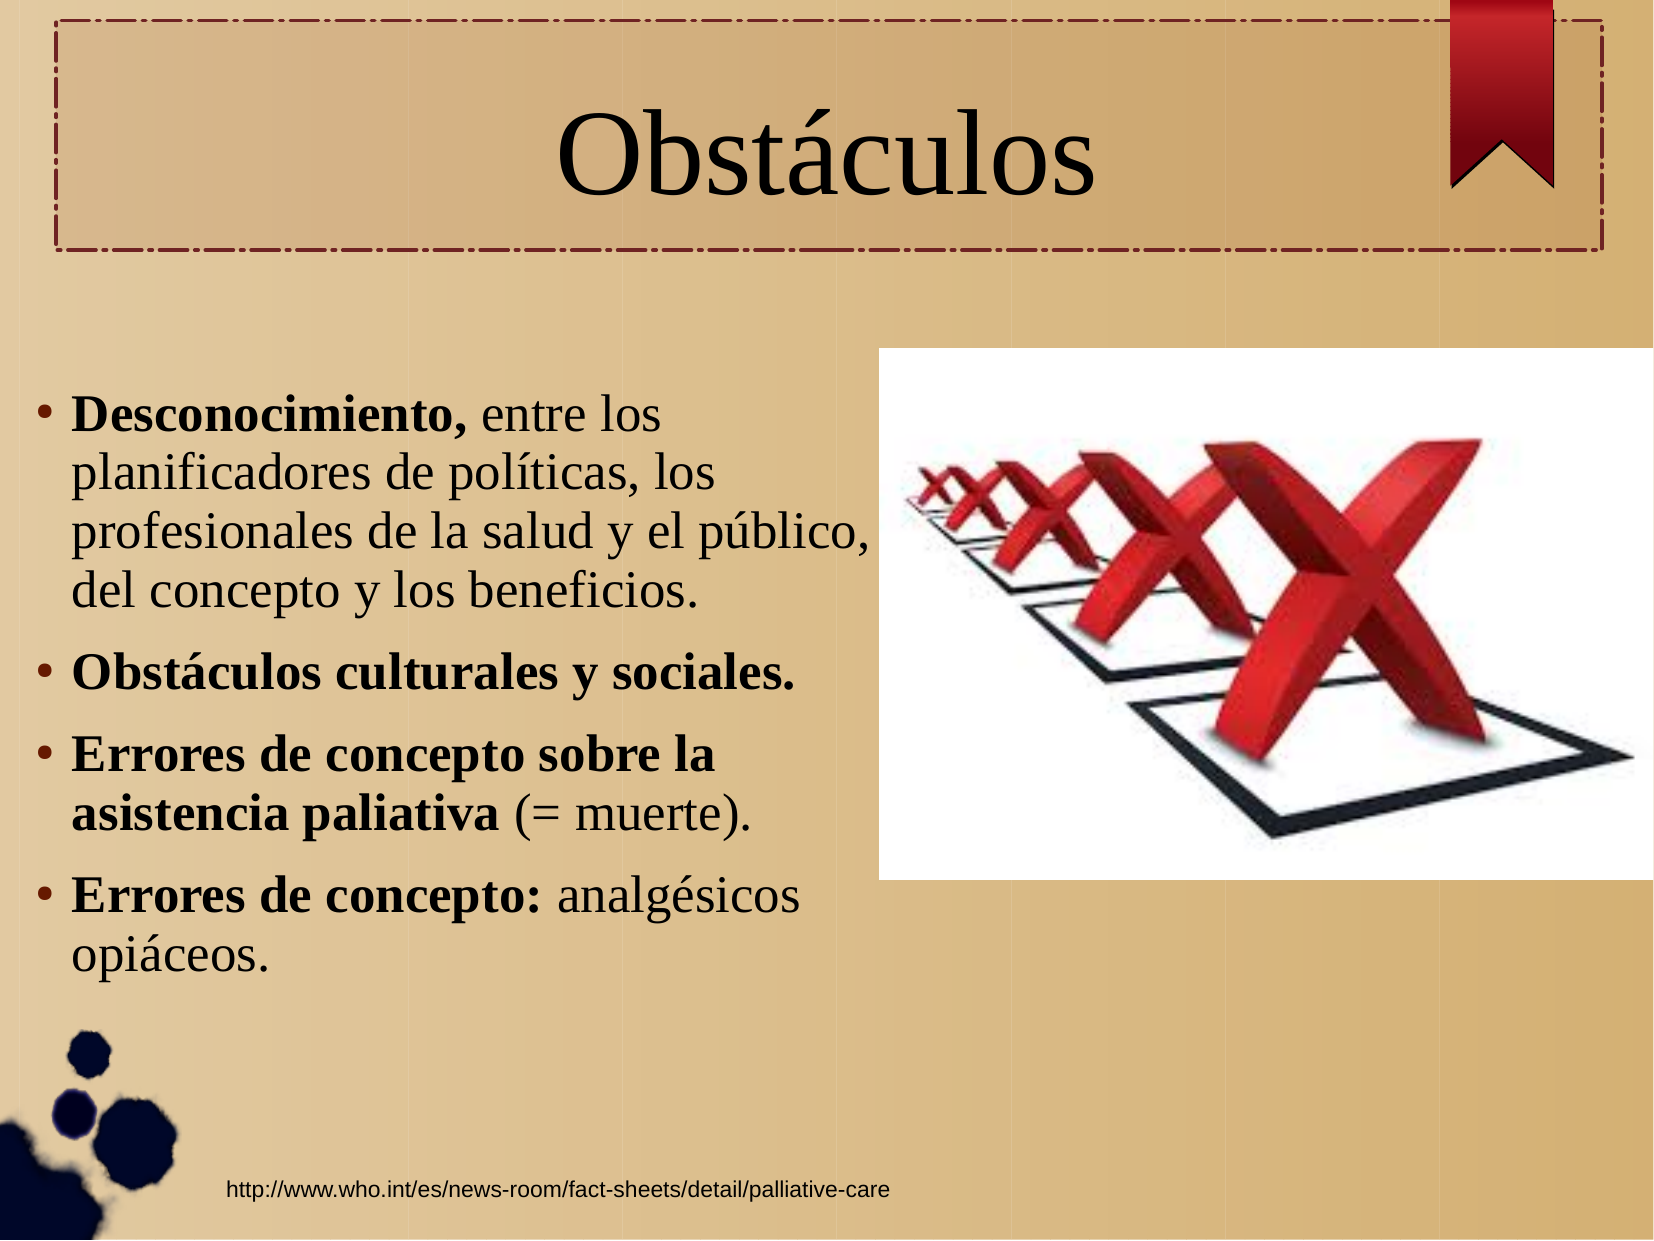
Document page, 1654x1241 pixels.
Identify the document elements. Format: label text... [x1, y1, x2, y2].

title Obstáculos [82, 49, 1571, 257]
text_box http://www.who.int/es/news-room/fact-sheets/detail/palliative-care [211, 1169, 1323, 1227]
picture [879, 348, 1654, 880]
list Desconocimiento, entre los planificadores de políticas, los profesionales de la salud y el público, del concepto y los beneficios. Obstáculos culturales y sociales. Errores de concepto sobre la asistencia paliativa (= muerte). Errores de concepto: analgésicos opiáceos. [23, 302, 875, 1022]
